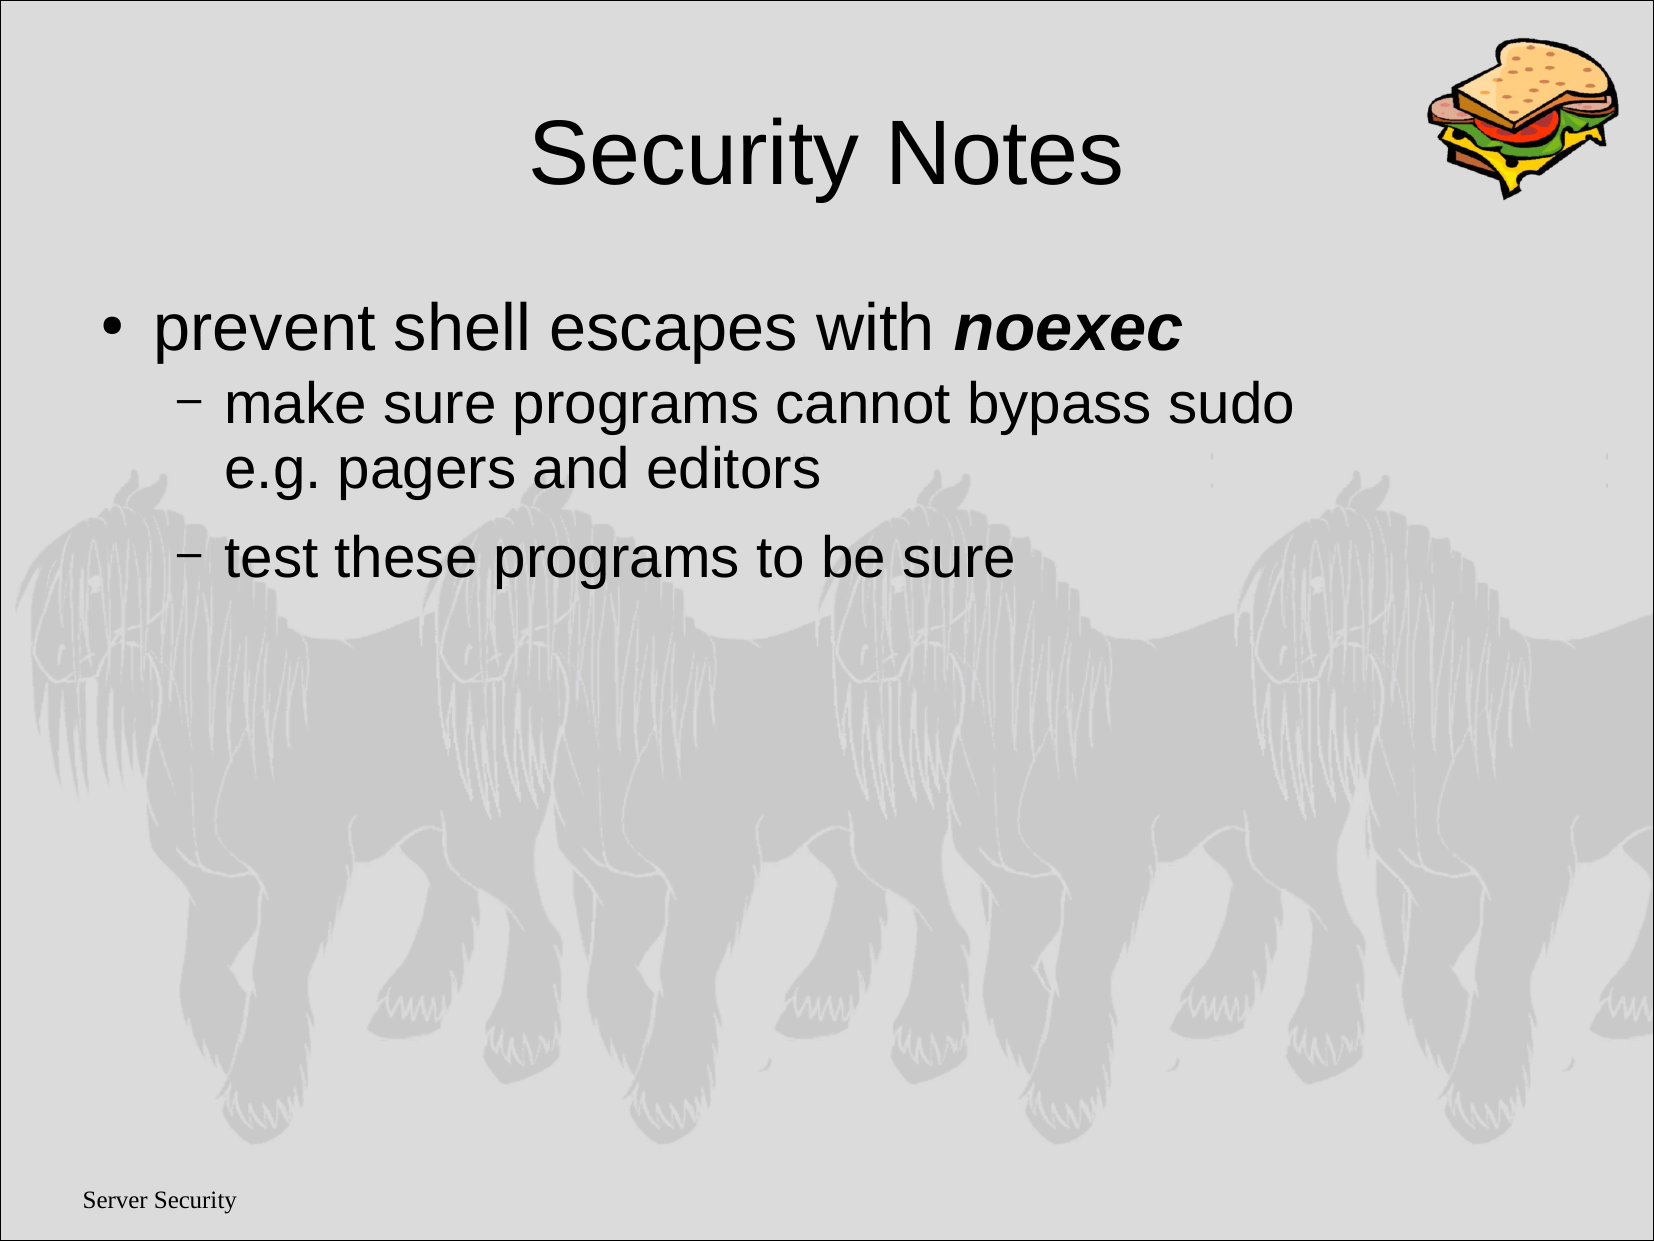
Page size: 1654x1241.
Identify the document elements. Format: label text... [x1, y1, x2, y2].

title Security Notes [82, 49, 1571, 257]
list prevent shell escapes with noexec make sure programs cannot bypass sudo e.g. pagers and editors test these programs to be sure [82, 290, 1571, 1094]
picture [1425, 37, 1621, 201]
